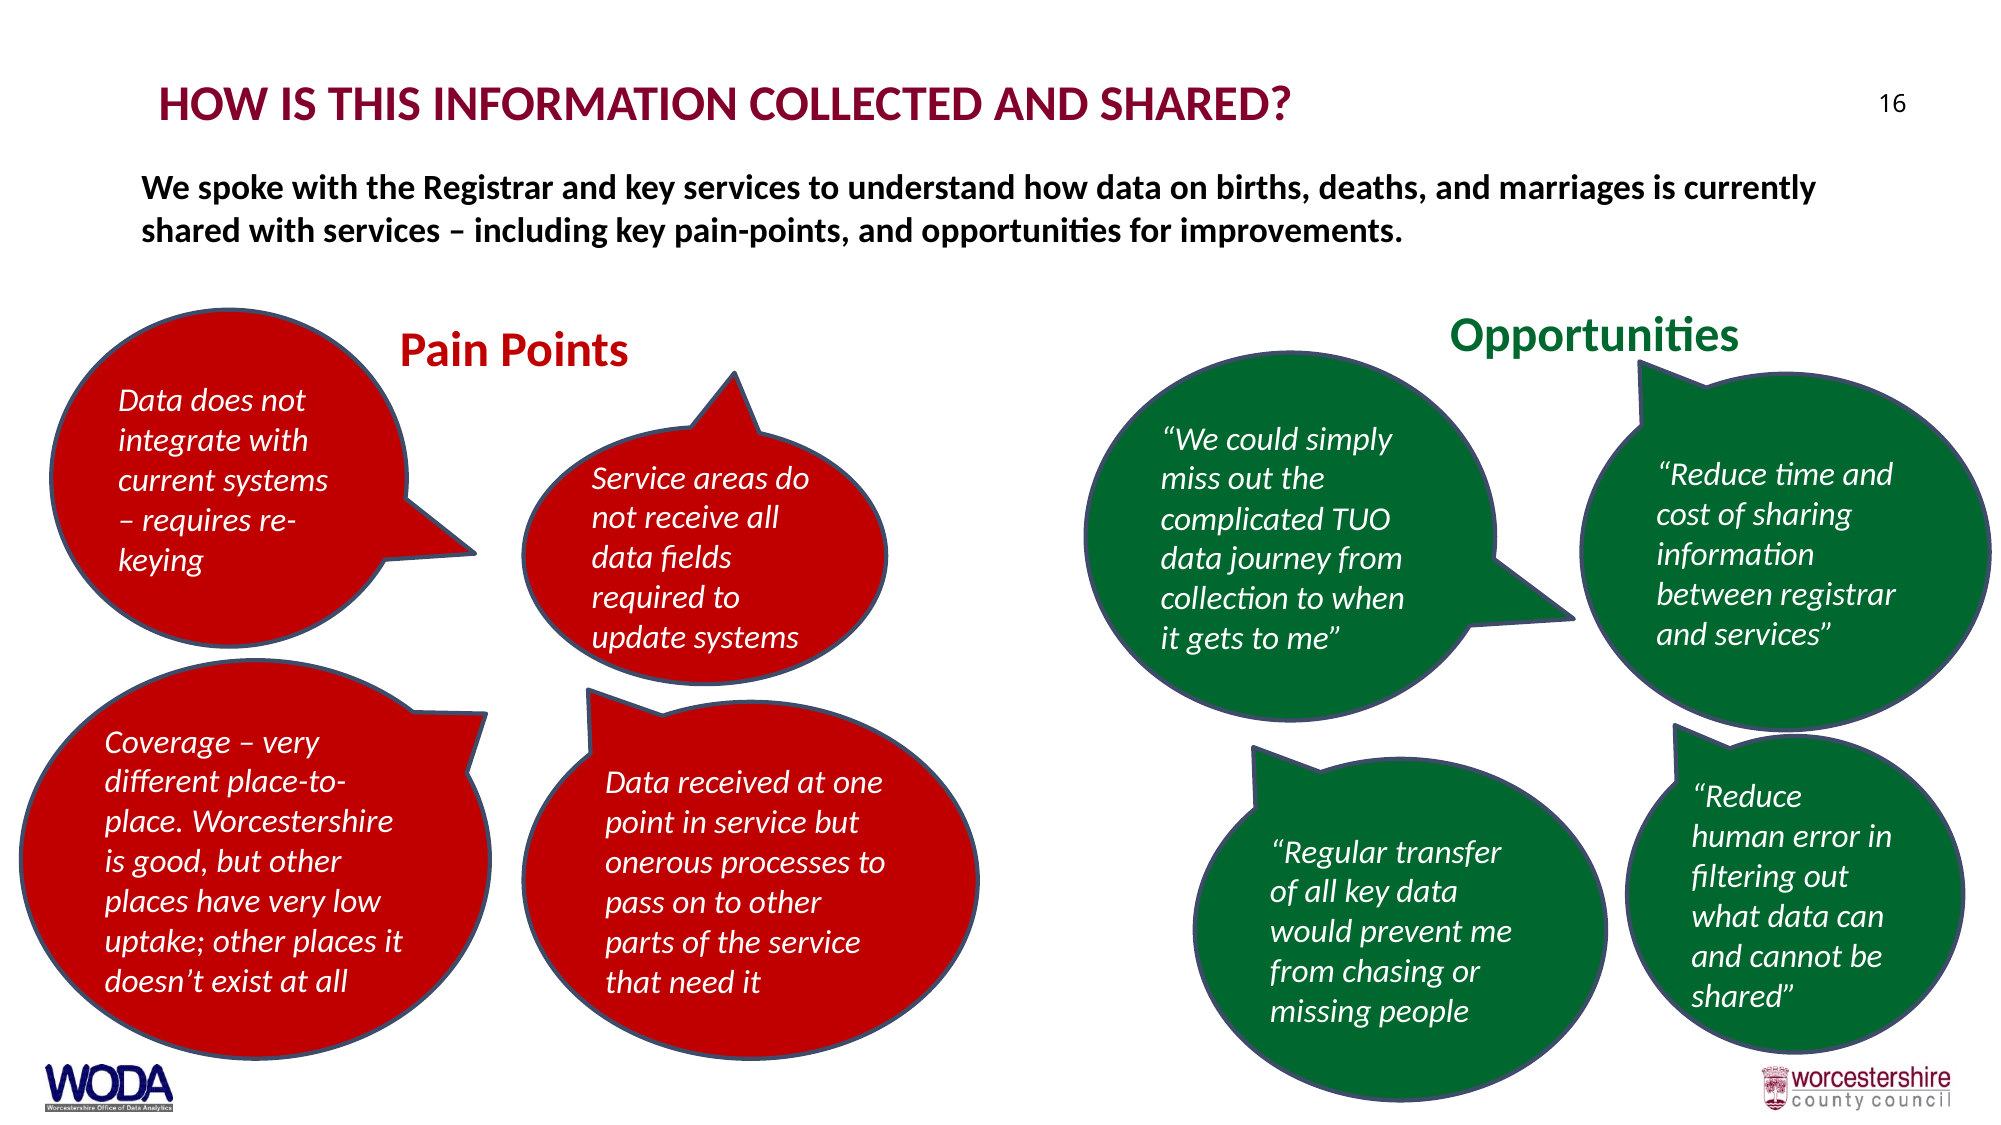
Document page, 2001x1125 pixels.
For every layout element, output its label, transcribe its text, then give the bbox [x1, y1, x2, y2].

list We spoke with the Registrar and key services to understand how data on births, deaths, and marriages is currently shared with services – including key pain-points, and opportunities for improvements. [141, 164, 1916, 285]
text_box “Reduce human error in filtering out what data can and cannot be shared” [1627, 725, 1964, 1053]
text_box Coverage – very different place-to-place. Worcestershire is good, but other places have very low uptake; other places it doesn’t exist at all [20, 660, 490, 1059]
text_box HOW IS THIS INFORMATION COLLECTED AND SHARED? [158, 70, 1755, 164]
picture [1749, 1055, 1971, 1121]
text_box Service areas do not receive all data fields required to update systems [523, 389, 887, 685]
text_box “We could simply miss out the complicated TUO data journey from collection to when it gets to me” [1085, 352, 1574, 721]
slide_number <number> [1850, 87, 1907, 148]
text_box “Reduce time and cost of sharing information between registrar and services” [1581, 361, 1990, 731]
picture [45, 1064, 173, 1112]
text_box Data received at one point in service but onerous processes to pass on to other parts of the service that need it [523, 689, 978, 1059]
text_box Opportunities [1450, 301, 1967, 374]
text_box “Regular transfer of all key data would prevent me from chasing or missing people [1194, 747, 1607, 1101]
text_box Pain Points [399, 316, 917, 389]
text_box Data does not integrate with current systems – requires re-keying [51, 309, 476, 647]
